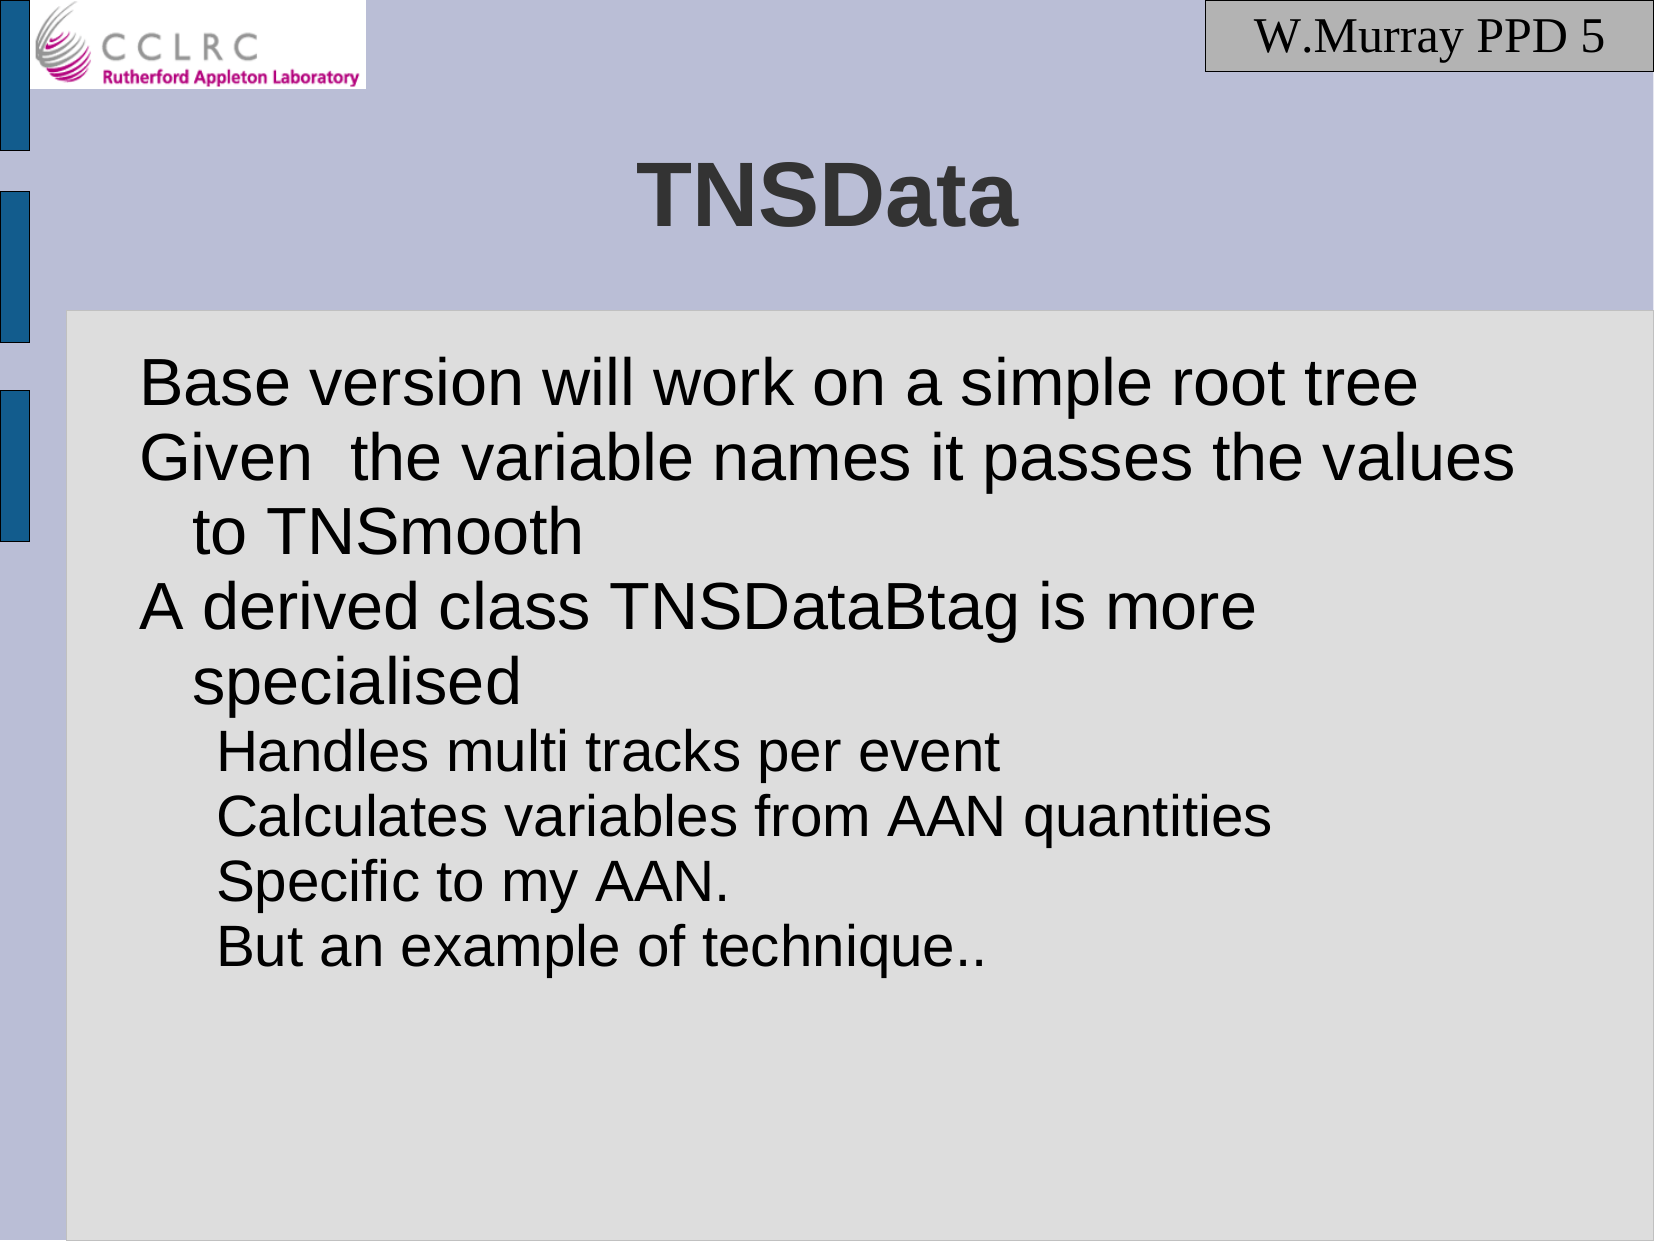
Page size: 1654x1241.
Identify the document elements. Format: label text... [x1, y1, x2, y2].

list Base version will work on a simple root tree Given the variable names it passes the values to TNSmooth A derived class TNSDataBtag is more specialised Handles multi tracks per event Calculates variables from AAN quantities Specific to my AAN. But an example of technique.. [121, 344, 1534, 1127]
title TNSData [121, 91, 1534, 299]
picture [30, 0, 366, 89]
